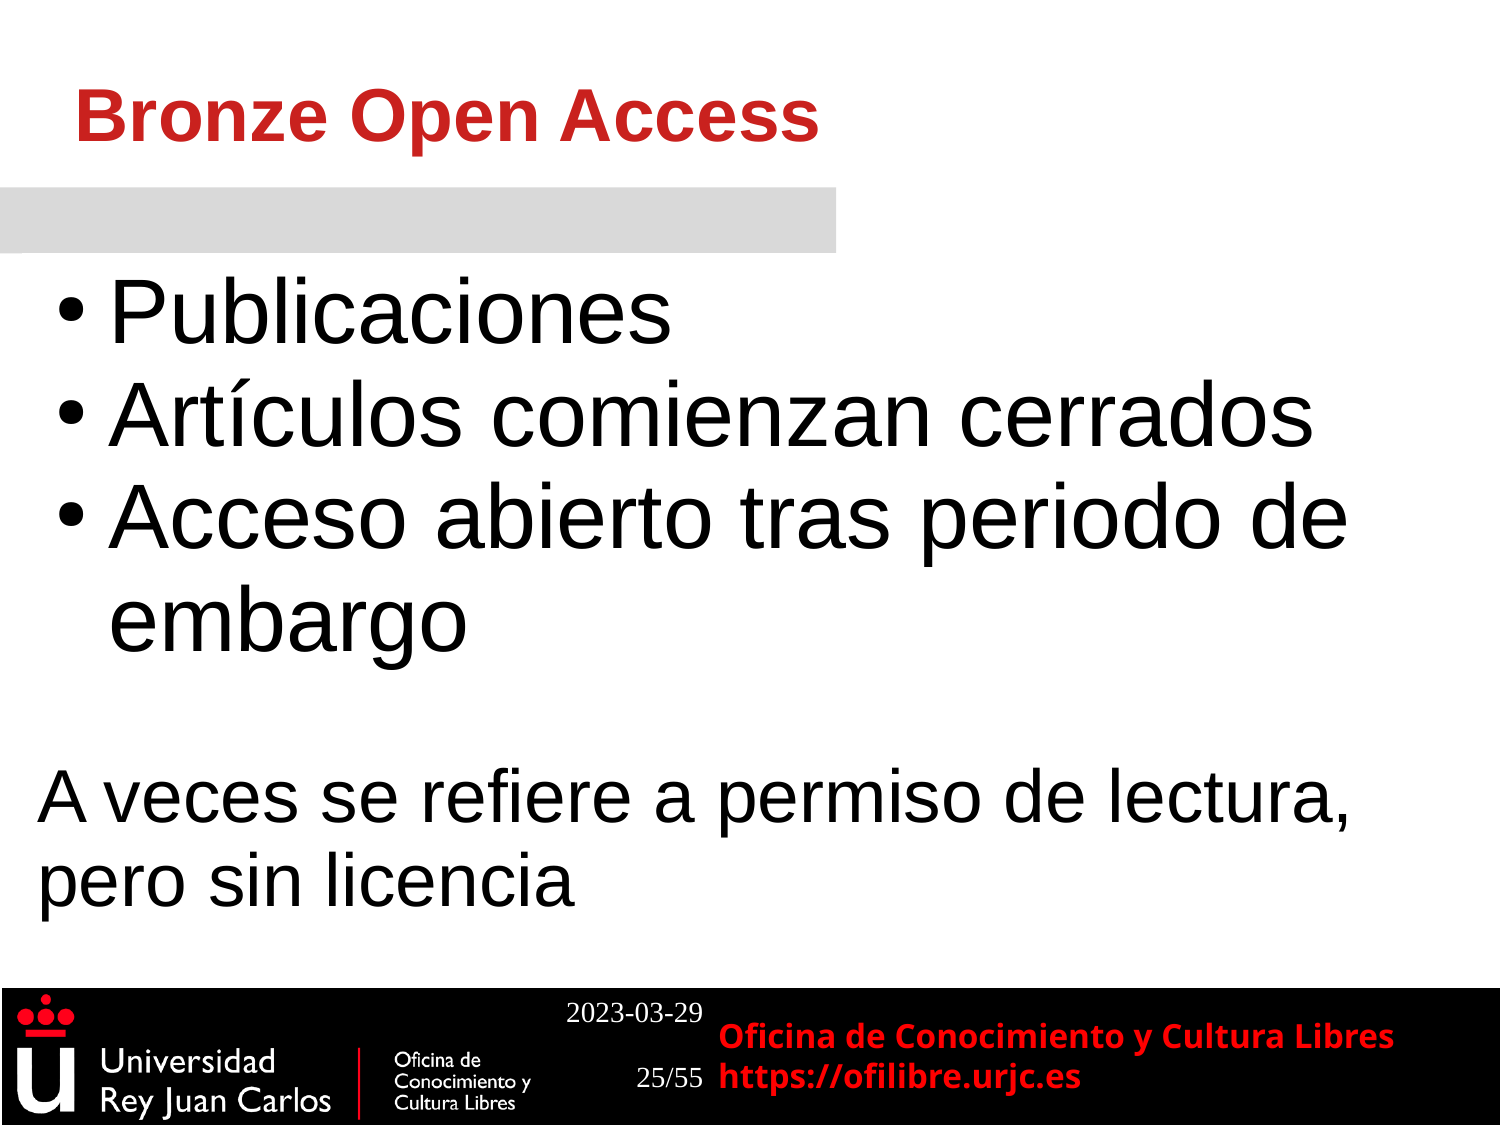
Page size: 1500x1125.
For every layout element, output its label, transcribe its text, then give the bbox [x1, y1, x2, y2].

title [75, 7, 1425, 196]
picture [17, 994, 531, 1120]
text_box Bronze Open Access [60, 66, 991, 249]
text_box Publicaciones Artículos comienzan cerrados Acceso abierto tras periodo de embargo A veces se refiere a permiso de lectura, pero sin licencia [22, 253, 1426, 931]
